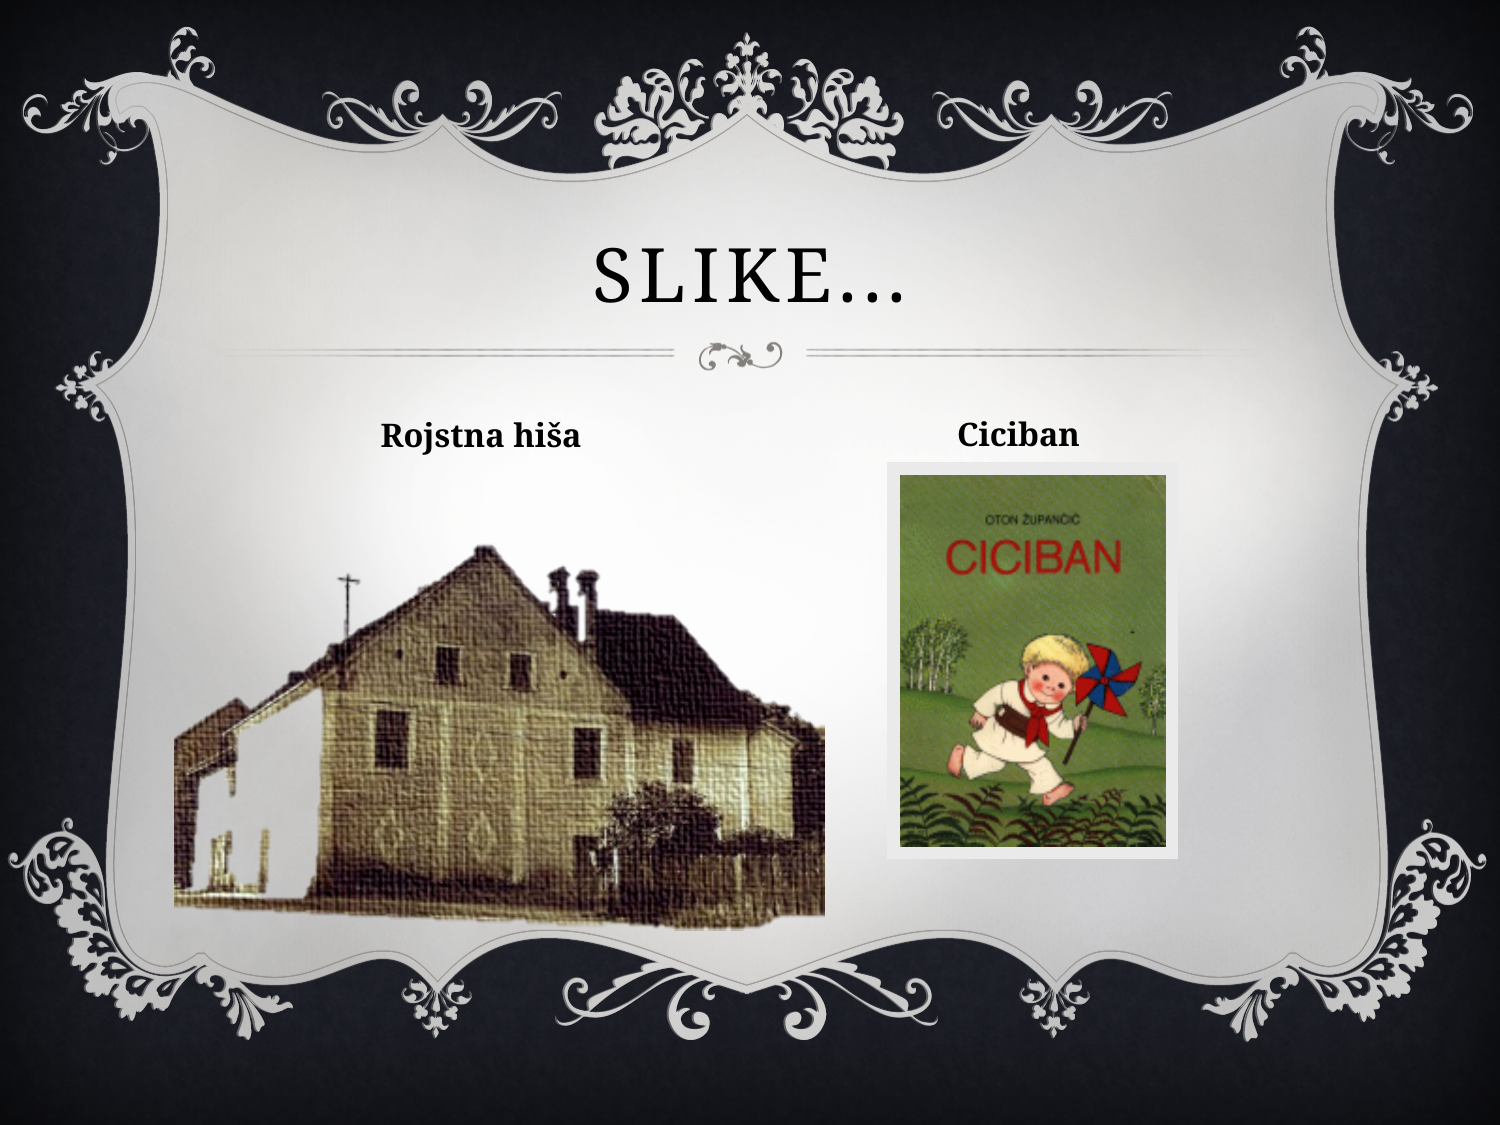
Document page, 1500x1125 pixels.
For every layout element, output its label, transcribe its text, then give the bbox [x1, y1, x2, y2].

title Slike... [225, 212, 1275, 325]
picture [0, 0, 1500, 1125]
list Ciciban [761, 386, 1275, 461]
list Rojstna hiša [225, 387, 738, 462]
